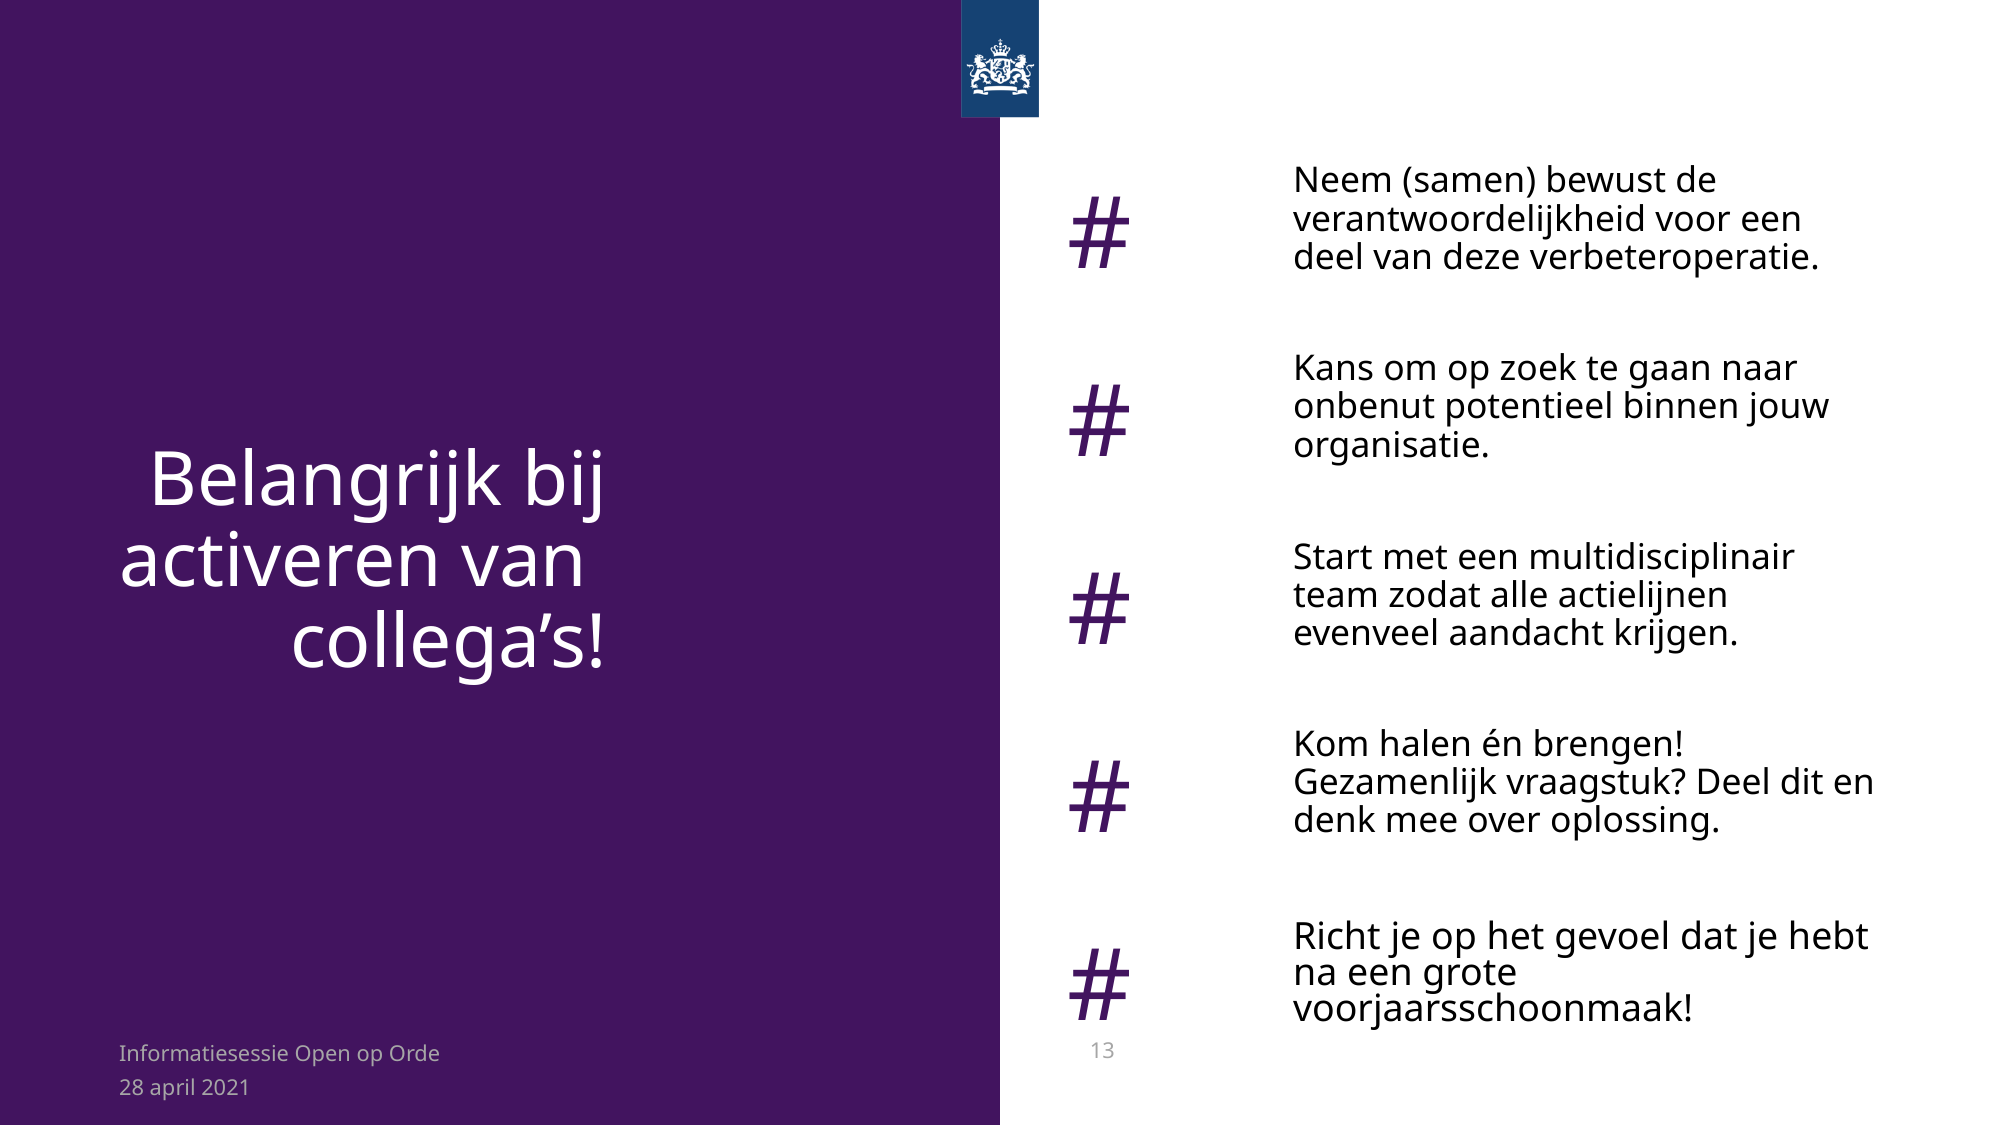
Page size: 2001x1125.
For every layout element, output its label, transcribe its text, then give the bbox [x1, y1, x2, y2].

list # [1052, 915, 1279, 1050]
list Richt je op het gevoel dat je hebt na een grote voorjaarsschoonmaak! [1278, 901, 1897, 1020]
title Belangrijk bij activeren van collega’s! [104, 432, 925, 693]
list # [1052, 539, 1279, 674]
text_box 28 april 2021 [104, 1074, 925, 1117]
list Start met een multidisciplinair team zodat alle actielijnen evenveel aandacht krijgen. [1278, 526, 1897, 661]
list Neem (samen) bewust de verantwoordelijkheid voor een deel van deze verbeteroperatie. [1278, 150, 1897, 285]
list # [1052, 727, 1279, 862]
text_box Informatiesessie Open op Orde [104, 1020, 925, 1074]
list # [1052, 163, 1279, 298]
text_box 13 [1074, 1020, 1897, 1074]
list # [1052, 351, 1279, 486]
list Kom halen én brengen! Gezamenlijk vraagstuk? Deel dit en denk mee over oplossing. [1278, 713, 1897, 849]
list Kans om op zoek te gaan naar onbenut potentieel binnen jouw organisatie. [1278, 338, 1897, 473]
